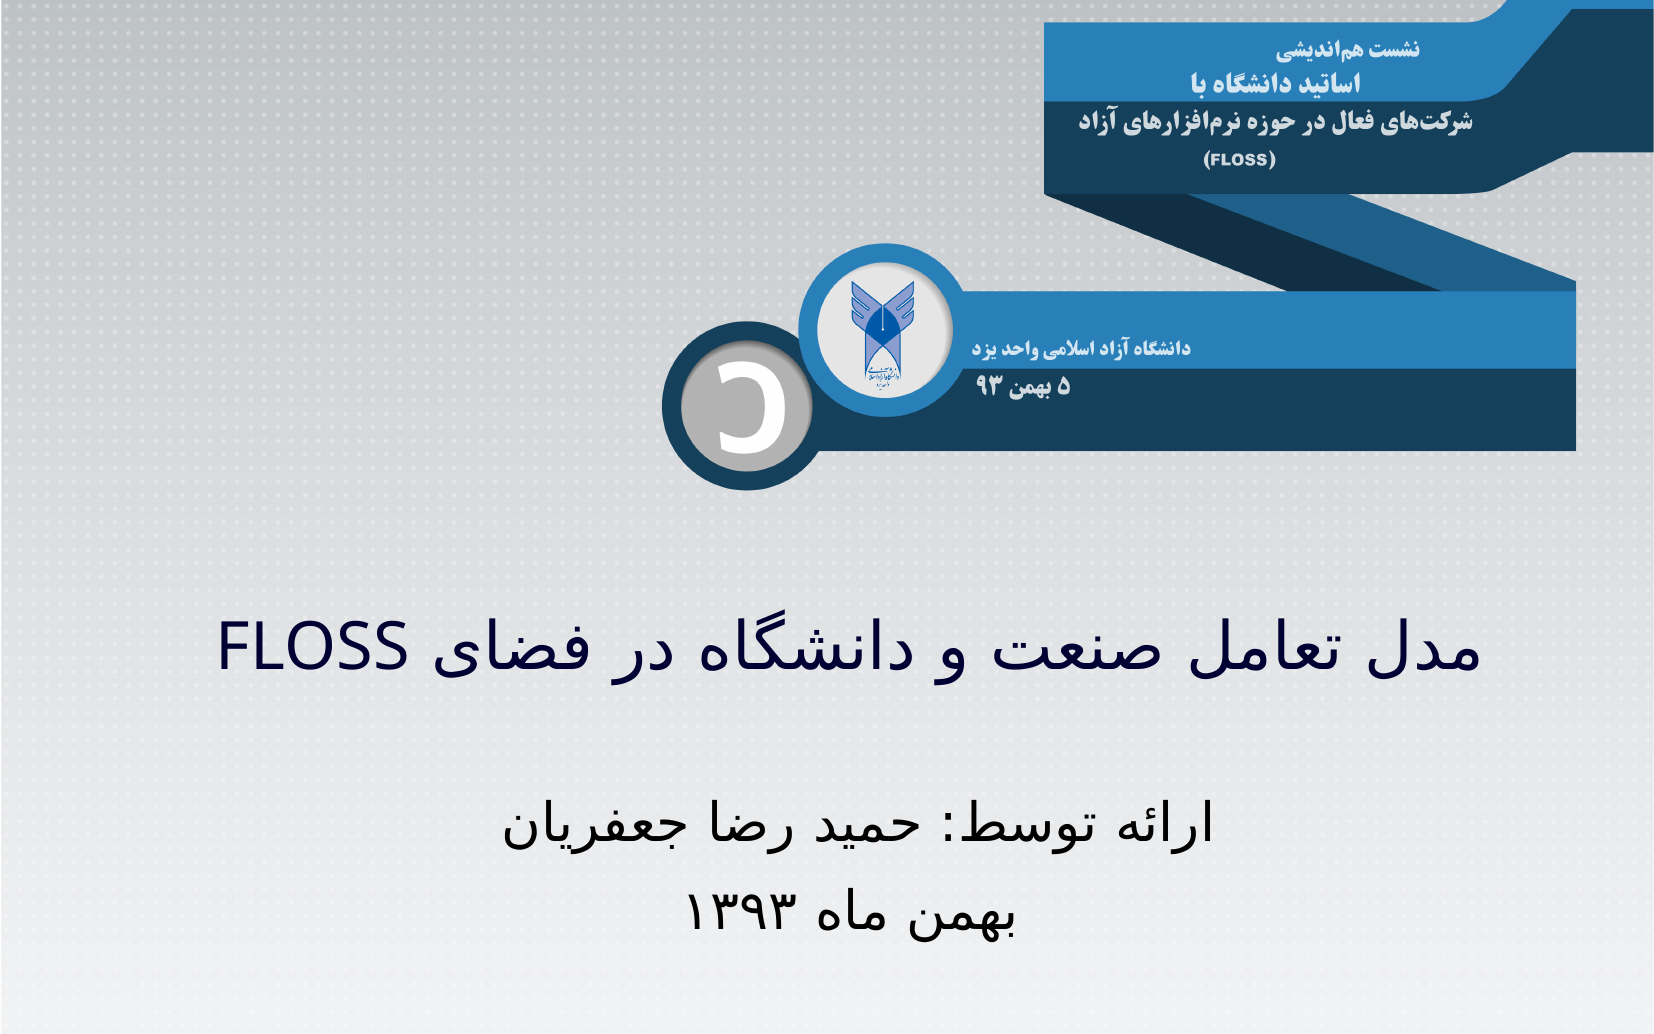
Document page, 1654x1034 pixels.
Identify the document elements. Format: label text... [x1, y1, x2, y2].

picture [0, 0, 1654, 1034]
title مدل تعامل صنعت و دانشگاه در فضای FLOSS [188, 530, 1512, 756]
list ارائه توسط: حمید رضا جعفریان بهمن ماه ۱۳۹۳ [377, 791, 1323, 972]
